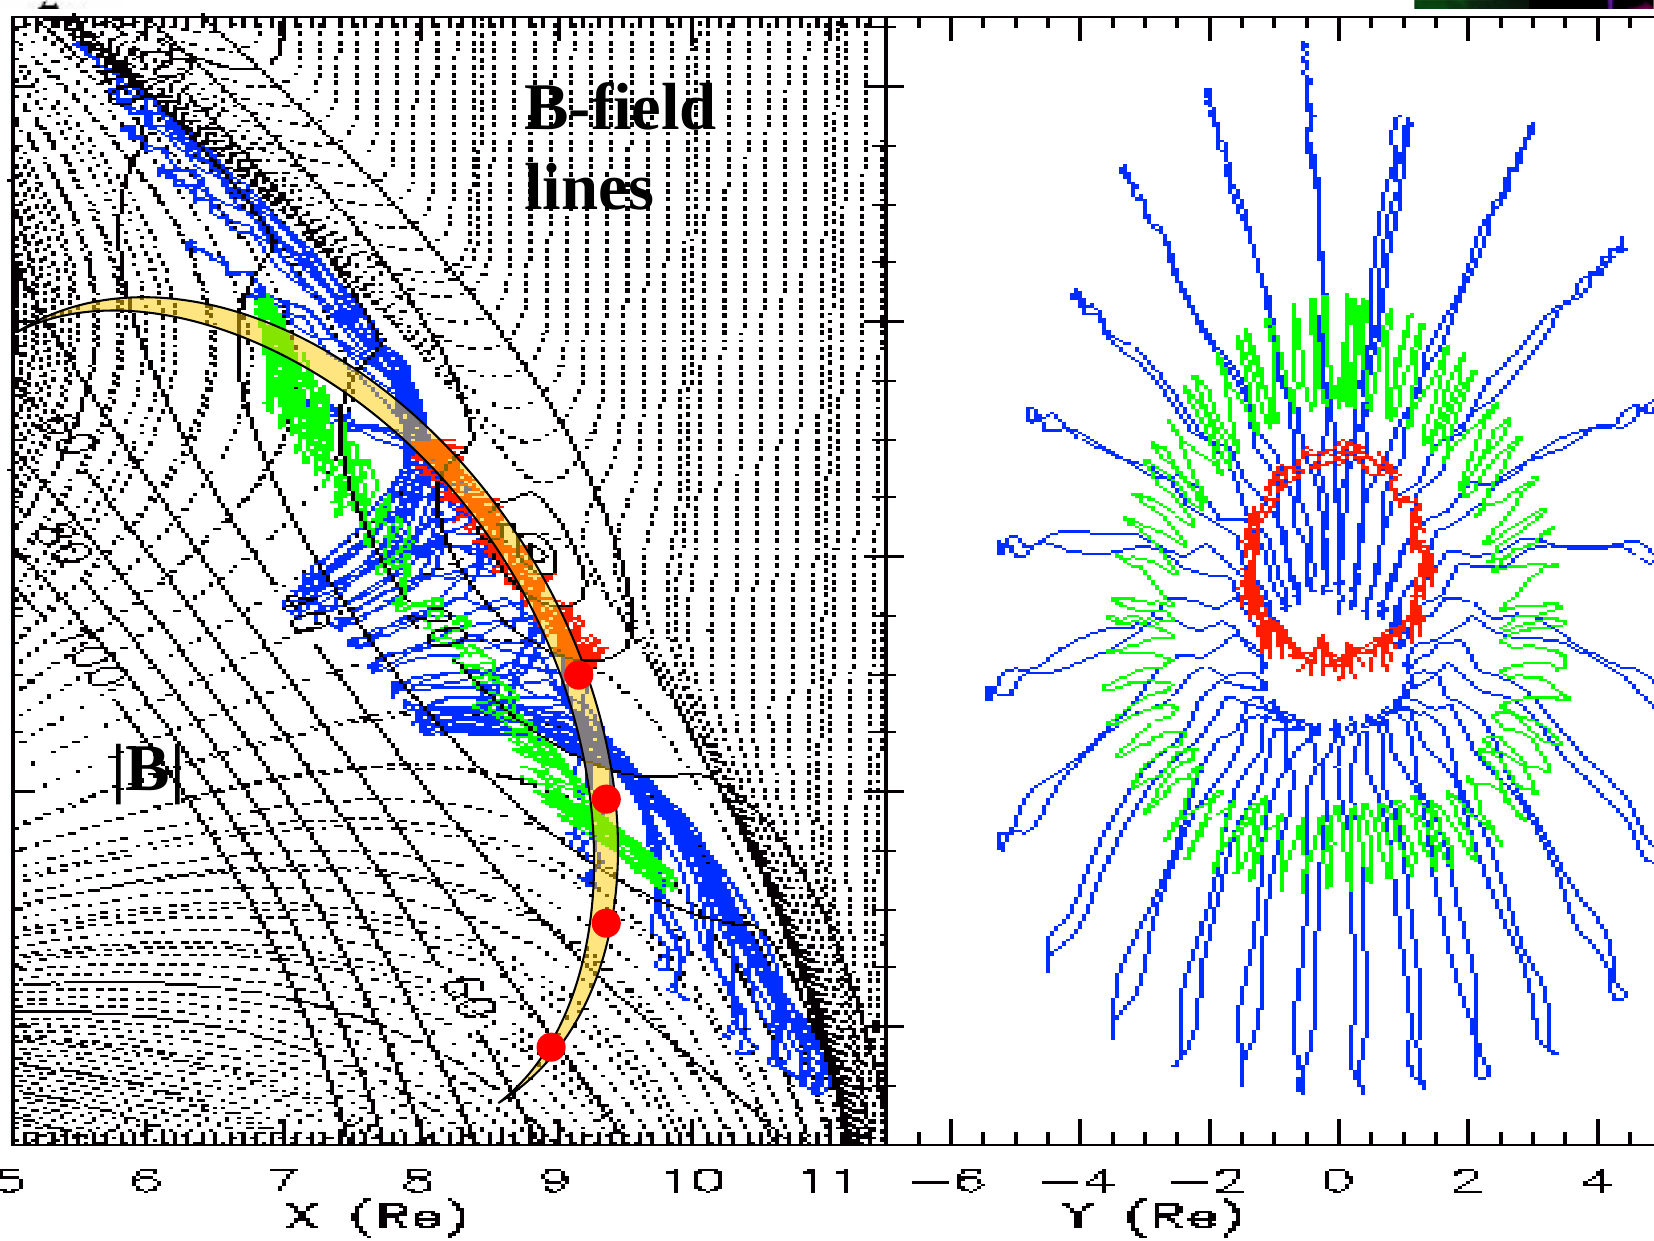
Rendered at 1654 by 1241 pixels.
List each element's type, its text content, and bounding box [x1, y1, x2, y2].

text_box |B| [96, 716, 201, 812]
picture [0, 0, 1654, 1241]
text_box B-field lines [509, 55, 837, 231]
text_box [17, 297, 621, 1104]
